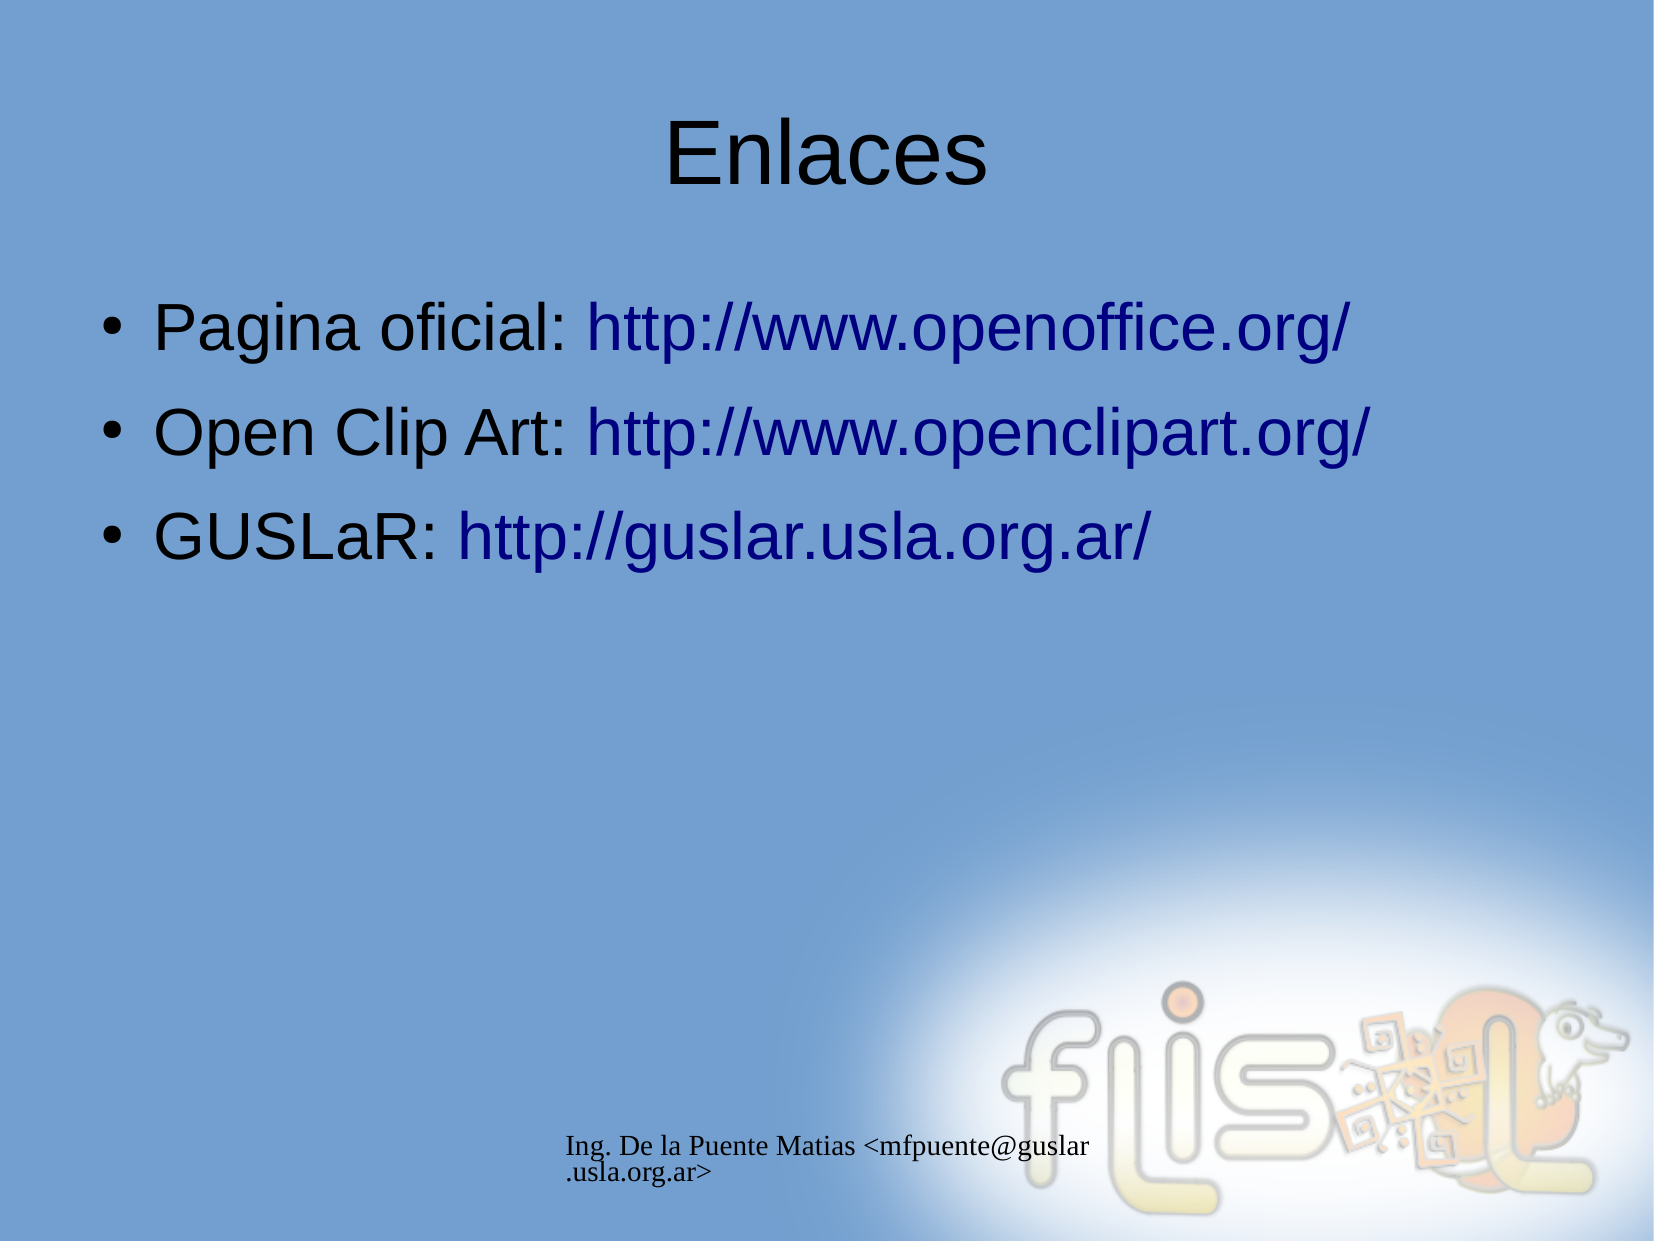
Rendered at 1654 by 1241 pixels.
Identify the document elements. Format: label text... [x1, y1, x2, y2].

title Enlaces [82, 56, 1571, 250]
picture [0, 0, 1654, 1241]
list Pagina oficial: http://www.openoffice.org/ Open Clip Art: http://www.openclipart.org/ GUSLaR: http://guslar.usla.org.ar/ [82, 290, 1571, 1094]
